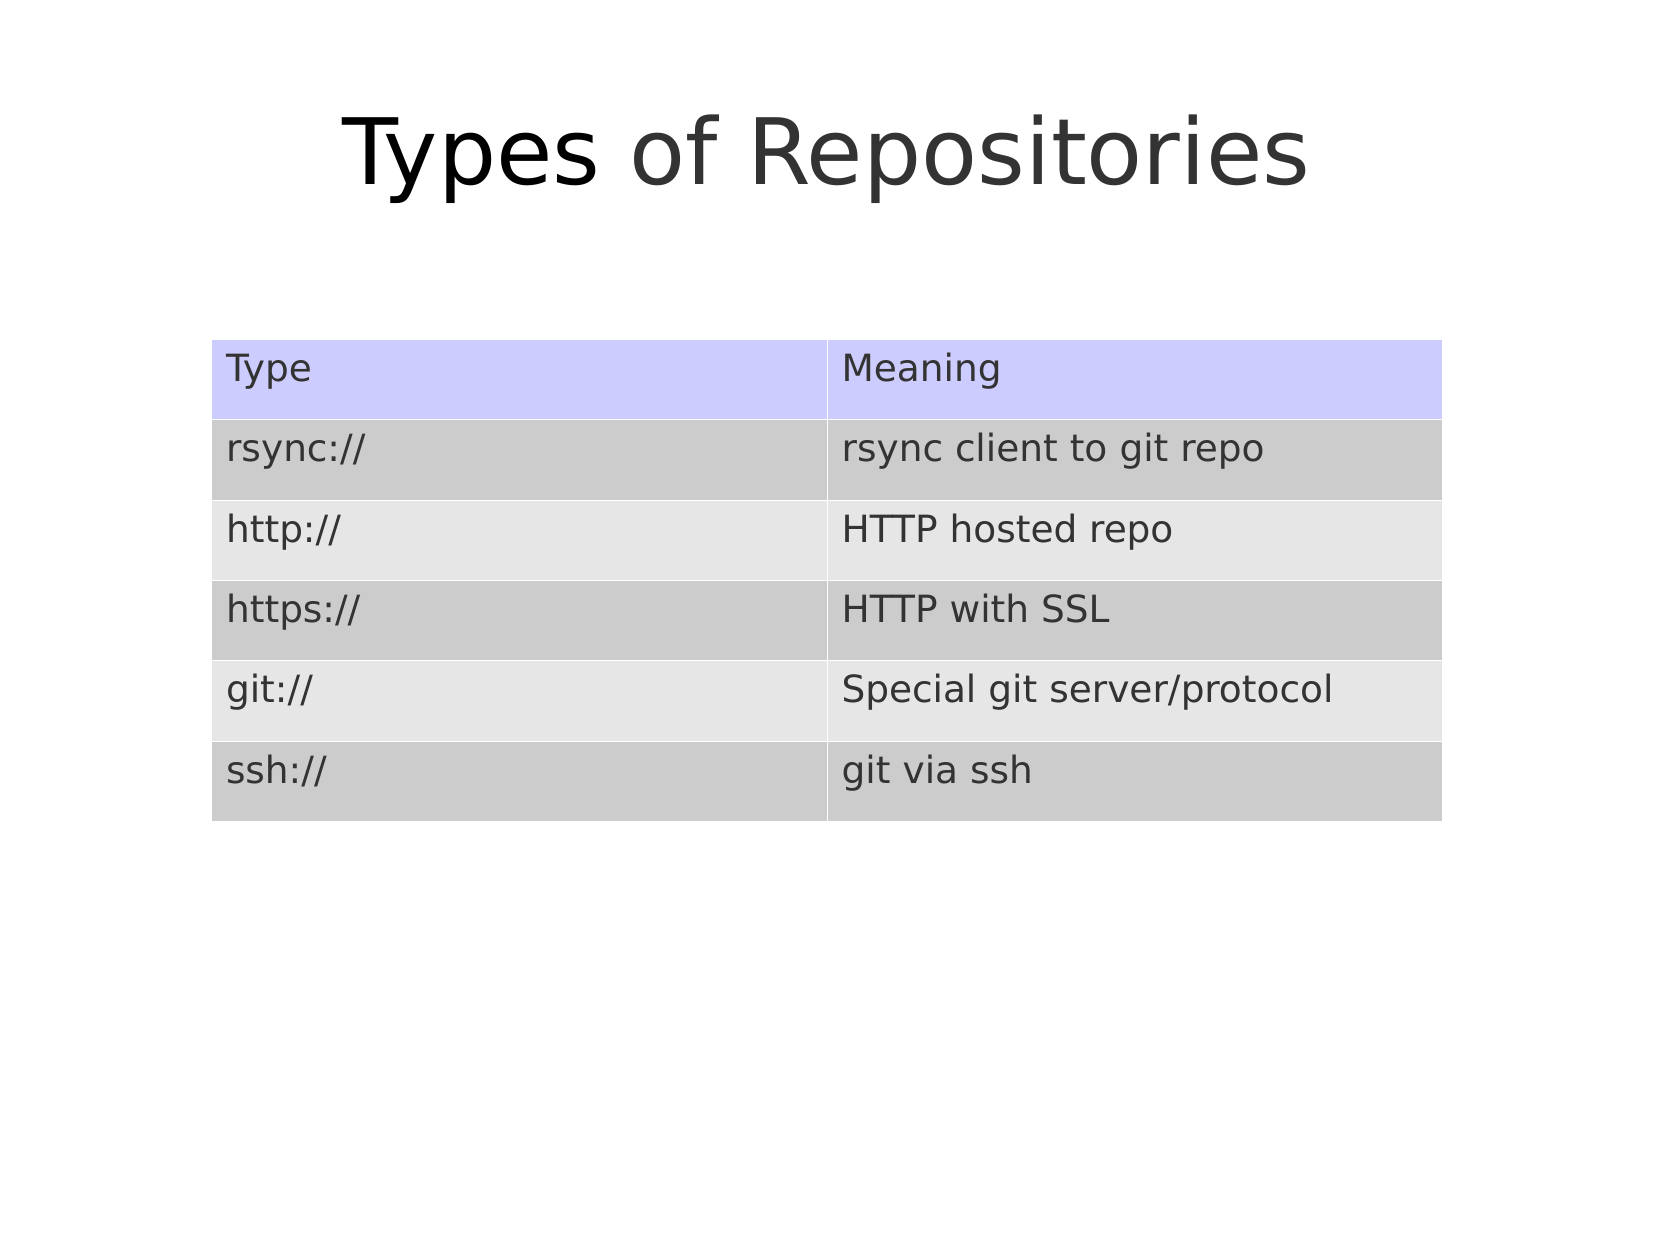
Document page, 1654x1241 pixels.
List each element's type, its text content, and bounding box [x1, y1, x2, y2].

table_cell ssh:// [212, 742, 827, 821]
table_cell HTTP with SSL [828, 581, 1442, 660]
table_cell Special git server/protocol [828, 661, 1442, 741]
title Types of Repositories [82, 49, 1571, 257]
table_cell rsync client to git repo [828, 420, 1442, 500]
table_cell https:// [212, 581, 827, 660]
table_cell rsync:// [212, 420, 827, 500]
table_cell HTTP hosted repo [828, 501, 1442, 580]
table_header Meaning [828, 340, 1442, 419]
table_cell git:// [212, 661, 827, 741]
table_header Type [212, 340, 827, 419]
table_cell http:// [212, 501, 827, 580]
table_cell git via ssh [828, 742, 1442, 821]
